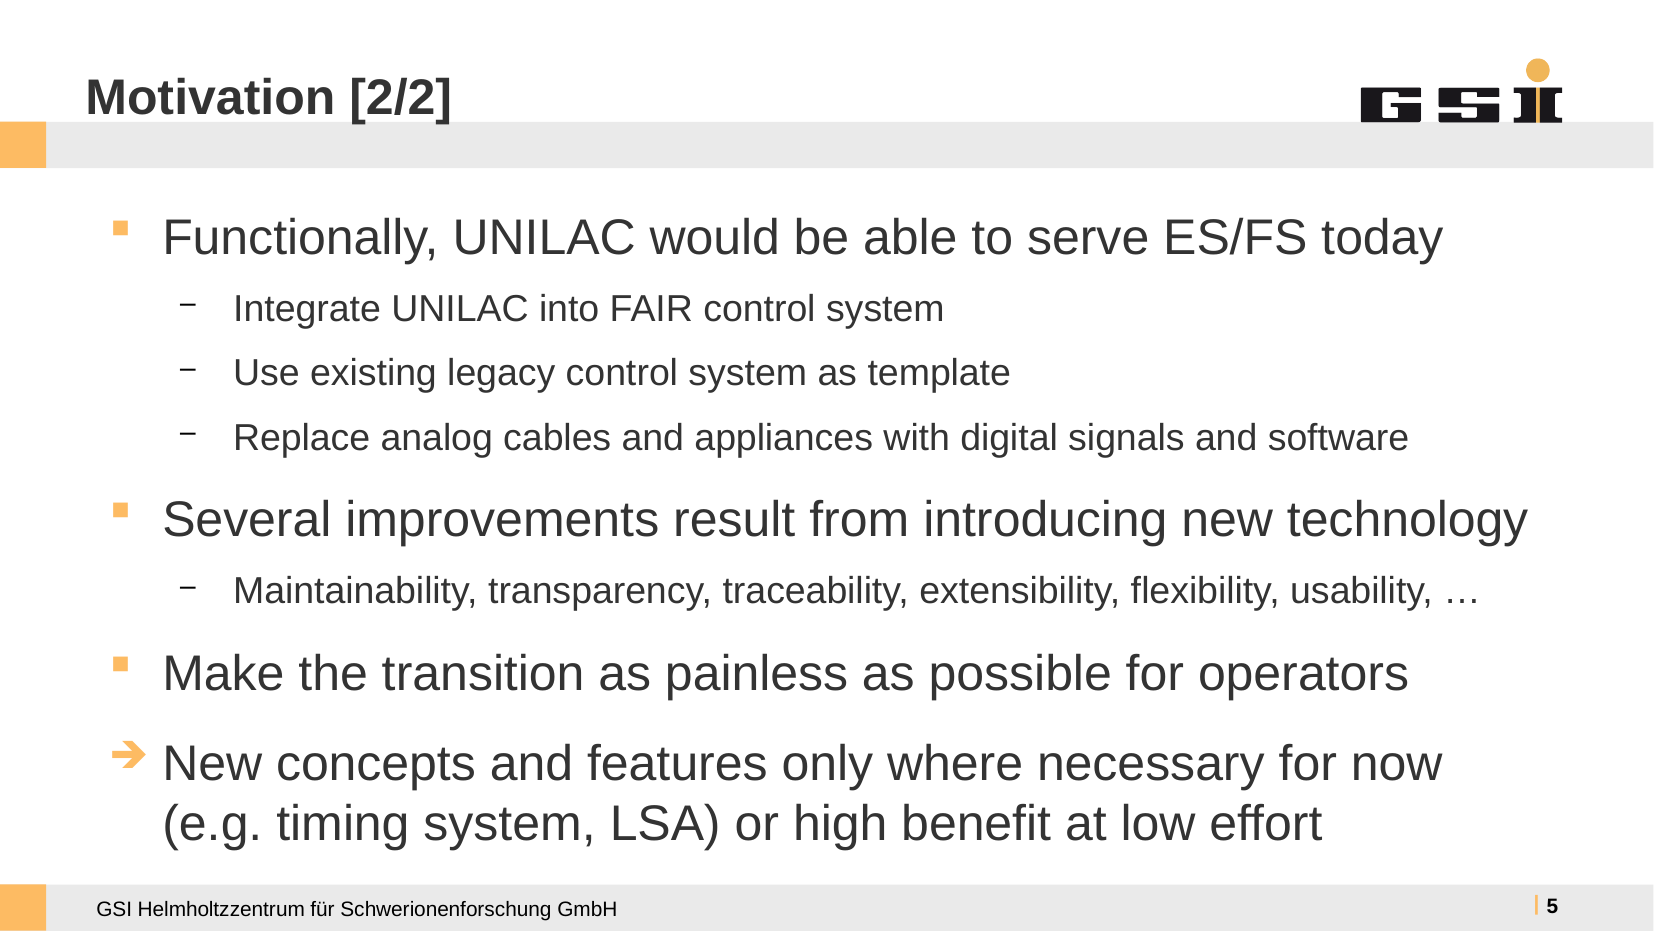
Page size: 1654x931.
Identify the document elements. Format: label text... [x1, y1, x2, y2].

picture [1359, 56, 1564, 125]
list Functionally, UNILAC would be able to serve ES/FS today Integrate UNILAC into FAIR control system Use existing legacy control system as template Replace analog cables and appliances with digital signals and software Several improvements result from introducing new technology Maintainability, transparency, traceability, extensibility, flexibility, usability, … Make the transition as painless as possible for operators New concepts and features only where necessary for now (e.g. timing system, LSA) or high benefit at low effort [76, 196, 1562, 862]
title Motivation [2/2] [70, 55, 1081, 132]
